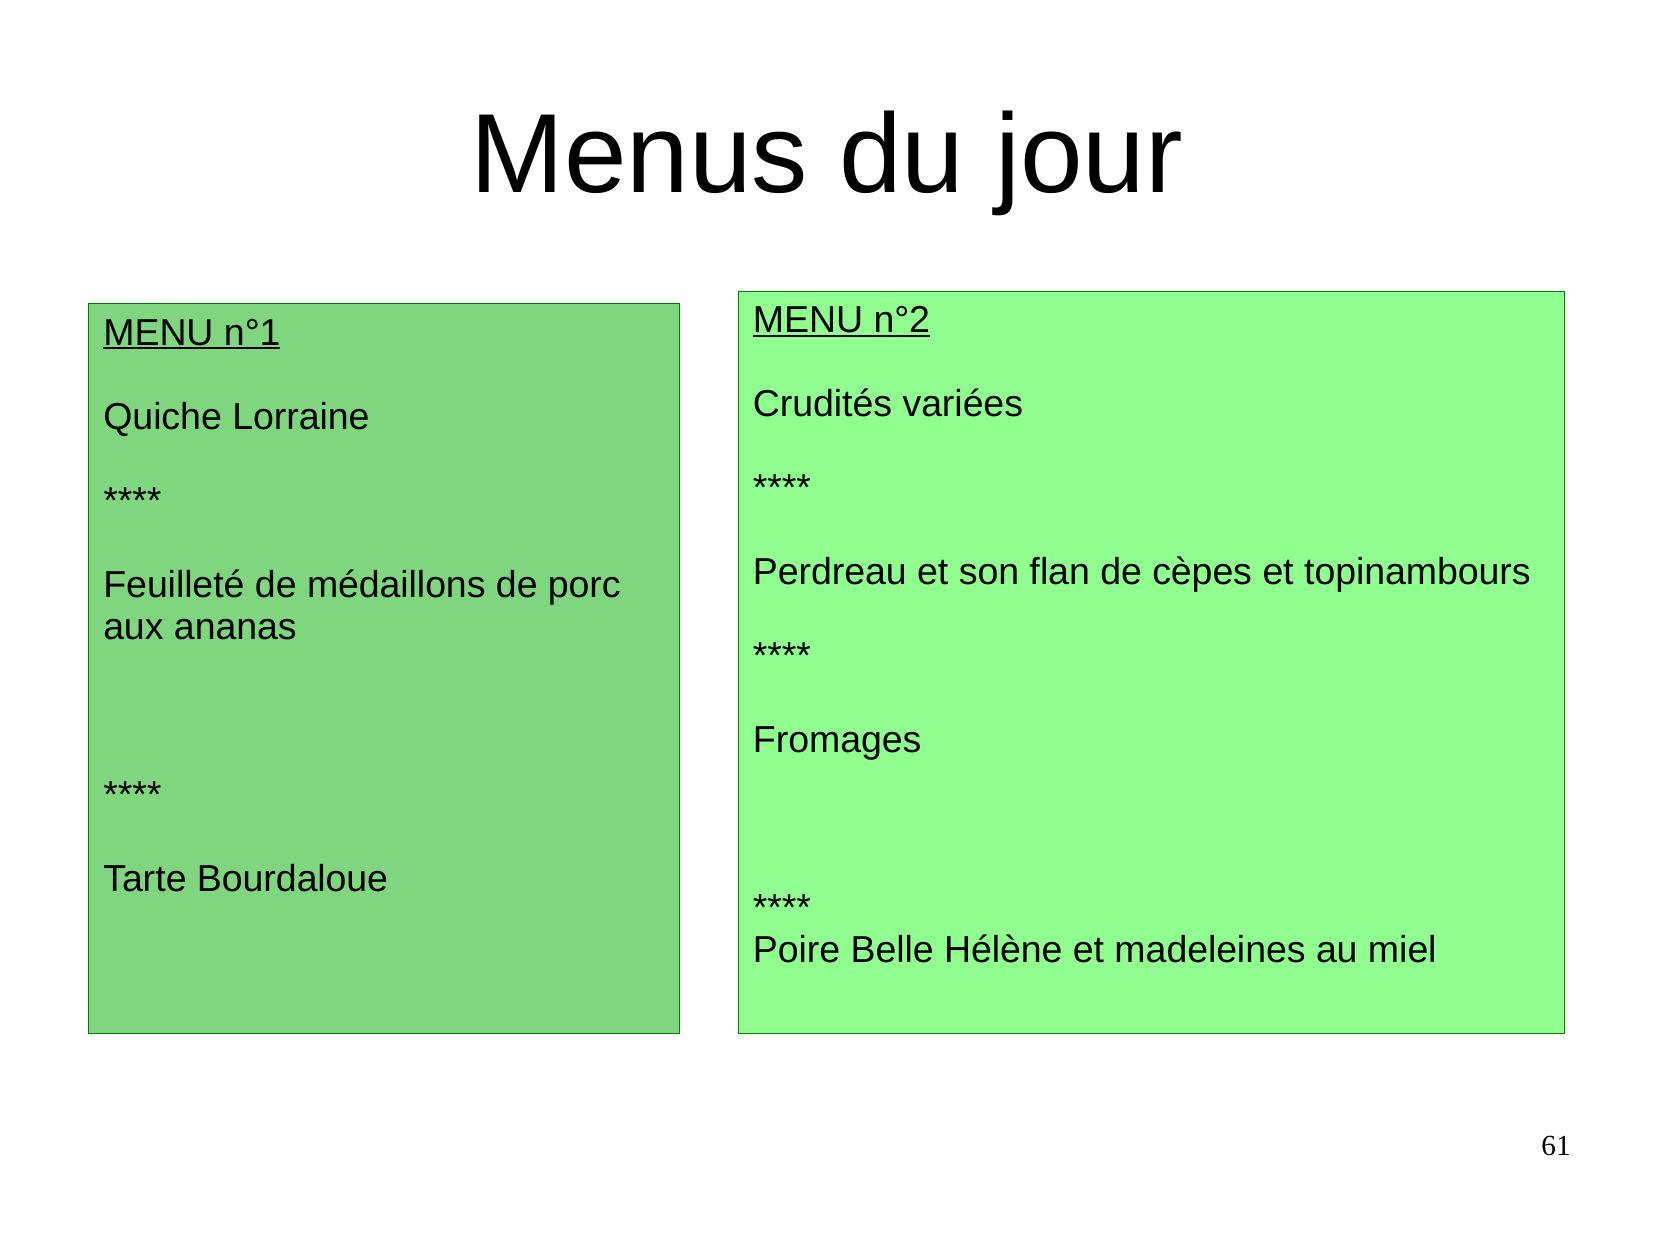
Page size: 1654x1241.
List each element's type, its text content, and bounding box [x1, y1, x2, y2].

text_box MENU n°1 Quiche Lorraine **** Feuilleté de médaillons de porc aux ananas **** Tarte Bourdaloue [88, 303, 680, 1034]
text_box MENU n°2 Crudités variées **** Perdreau et son flan de cèpes et topinambours **** Fromages **** Poire Belle Hélène et madeleines au miel [738, 291, 1565, 1034]
title Menus du jour [82, 49, 1571, 257]
